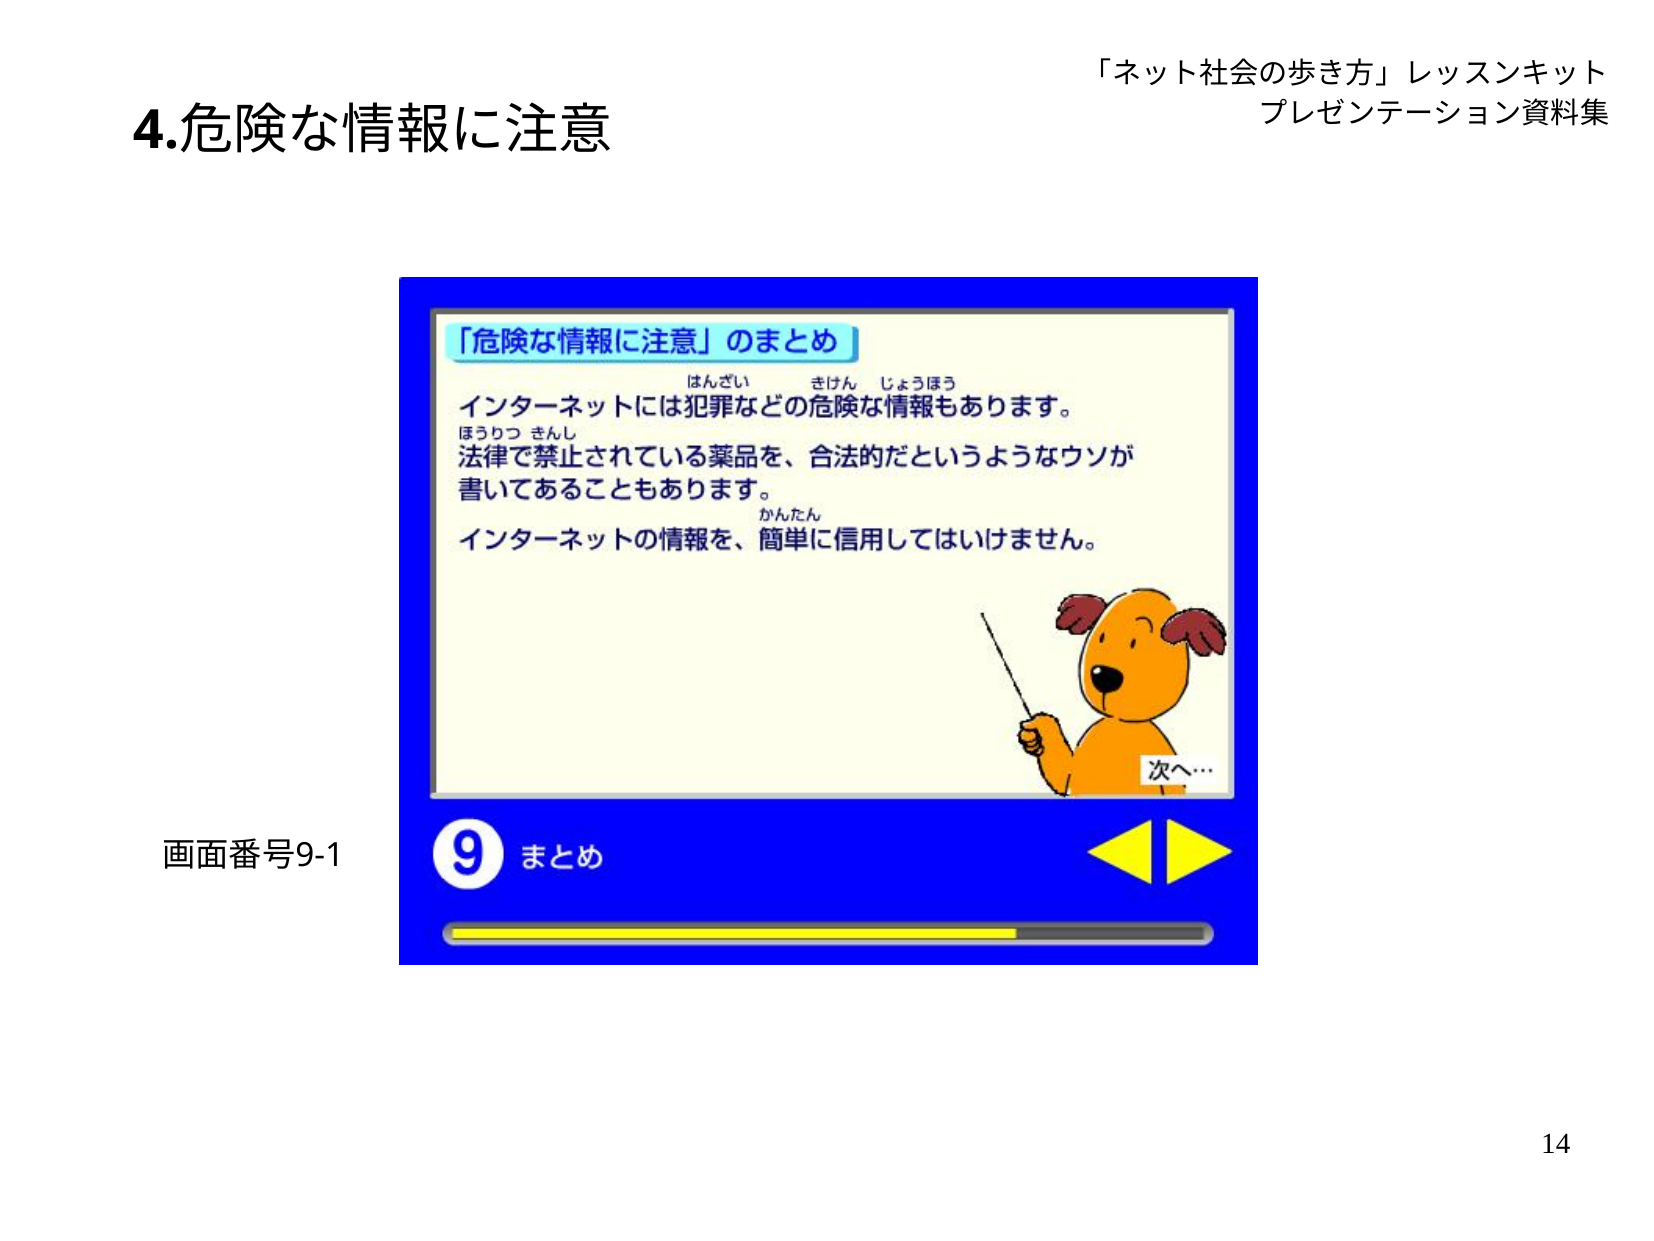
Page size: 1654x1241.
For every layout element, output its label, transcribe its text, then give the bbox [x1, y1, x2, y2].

text_box 「ネット社会の歩き方」レッスンキット プレゼンテーション資料集 [1062, 44, 1625, 139]
text_box 画面番号9-1 [147, 826, 384, 882]
text_box 4.危険な情報に注意 [118, 88, 1093, 169]
picture [399, 277, 1258, 965]
